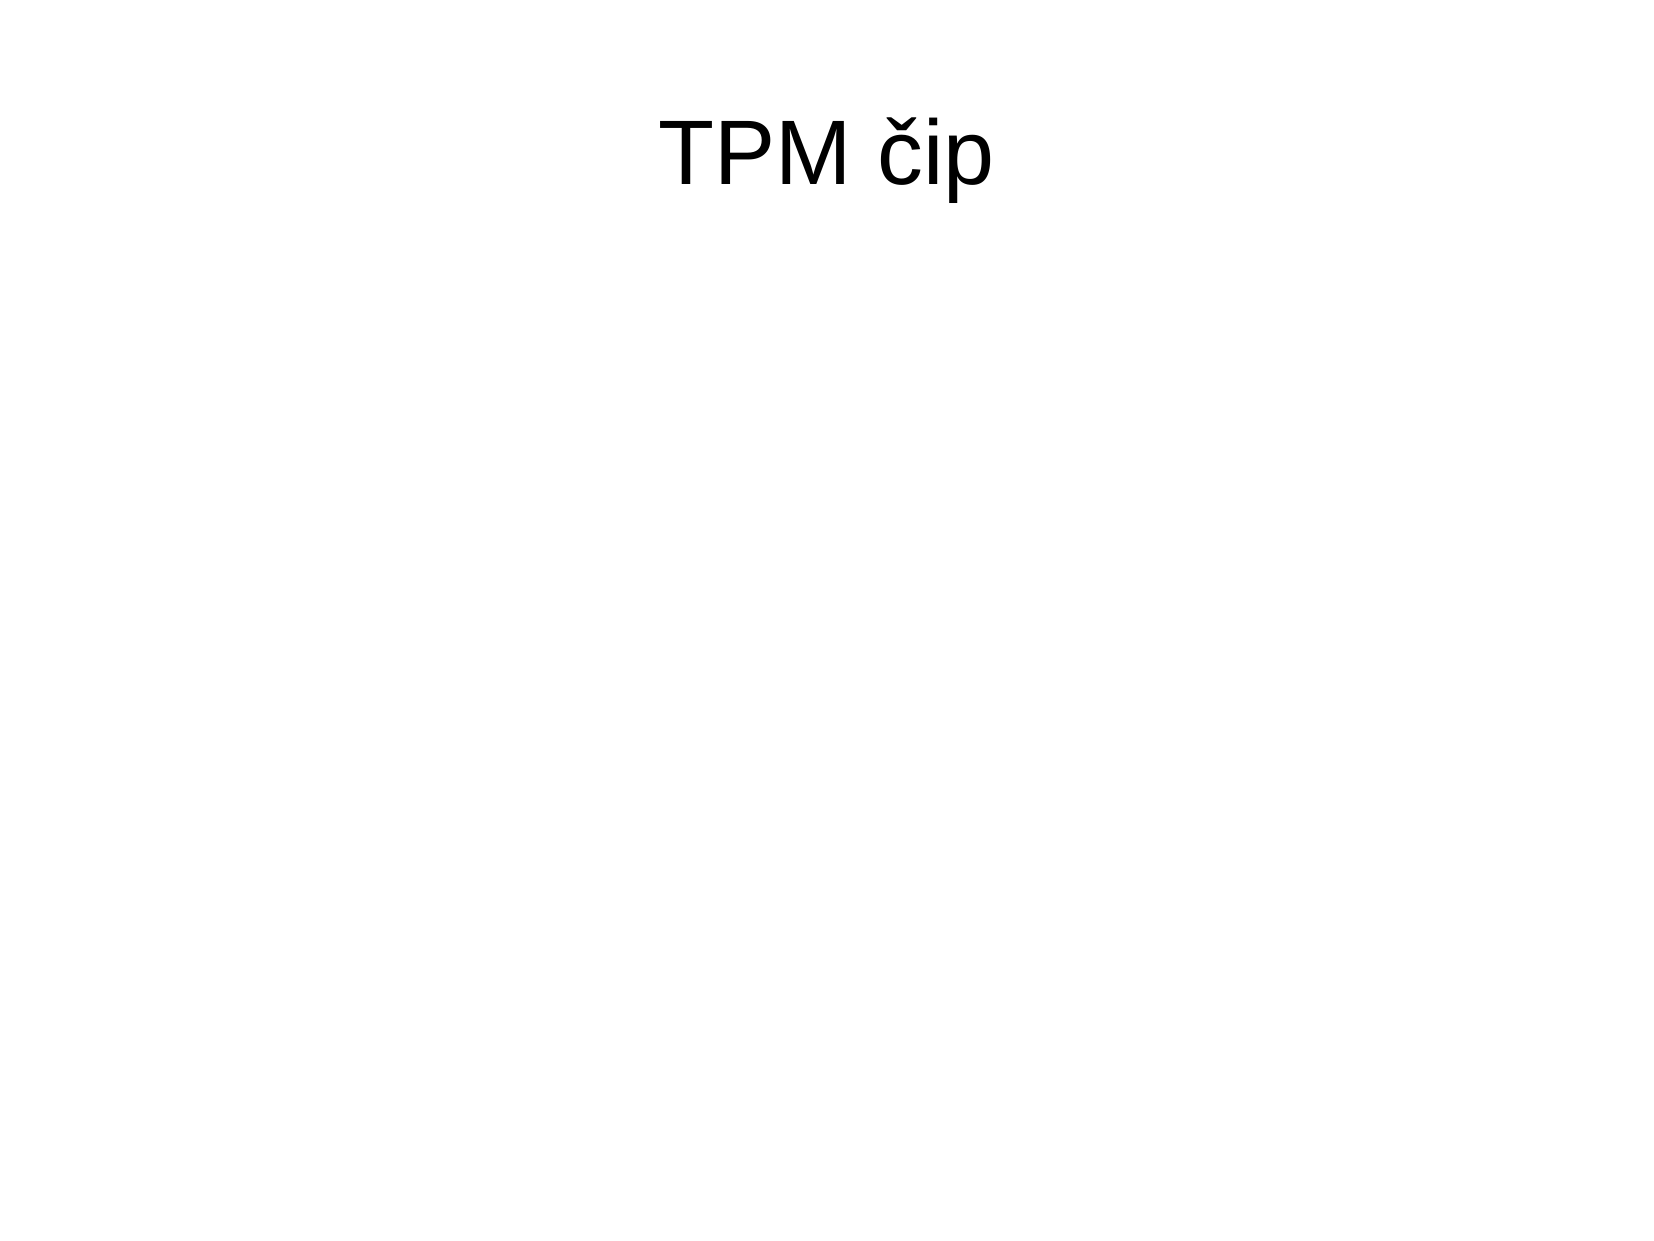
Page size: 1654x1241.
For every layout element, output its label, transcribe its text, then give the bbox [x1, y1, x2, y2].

title TPM čip [82, 49, 1571, 257]
